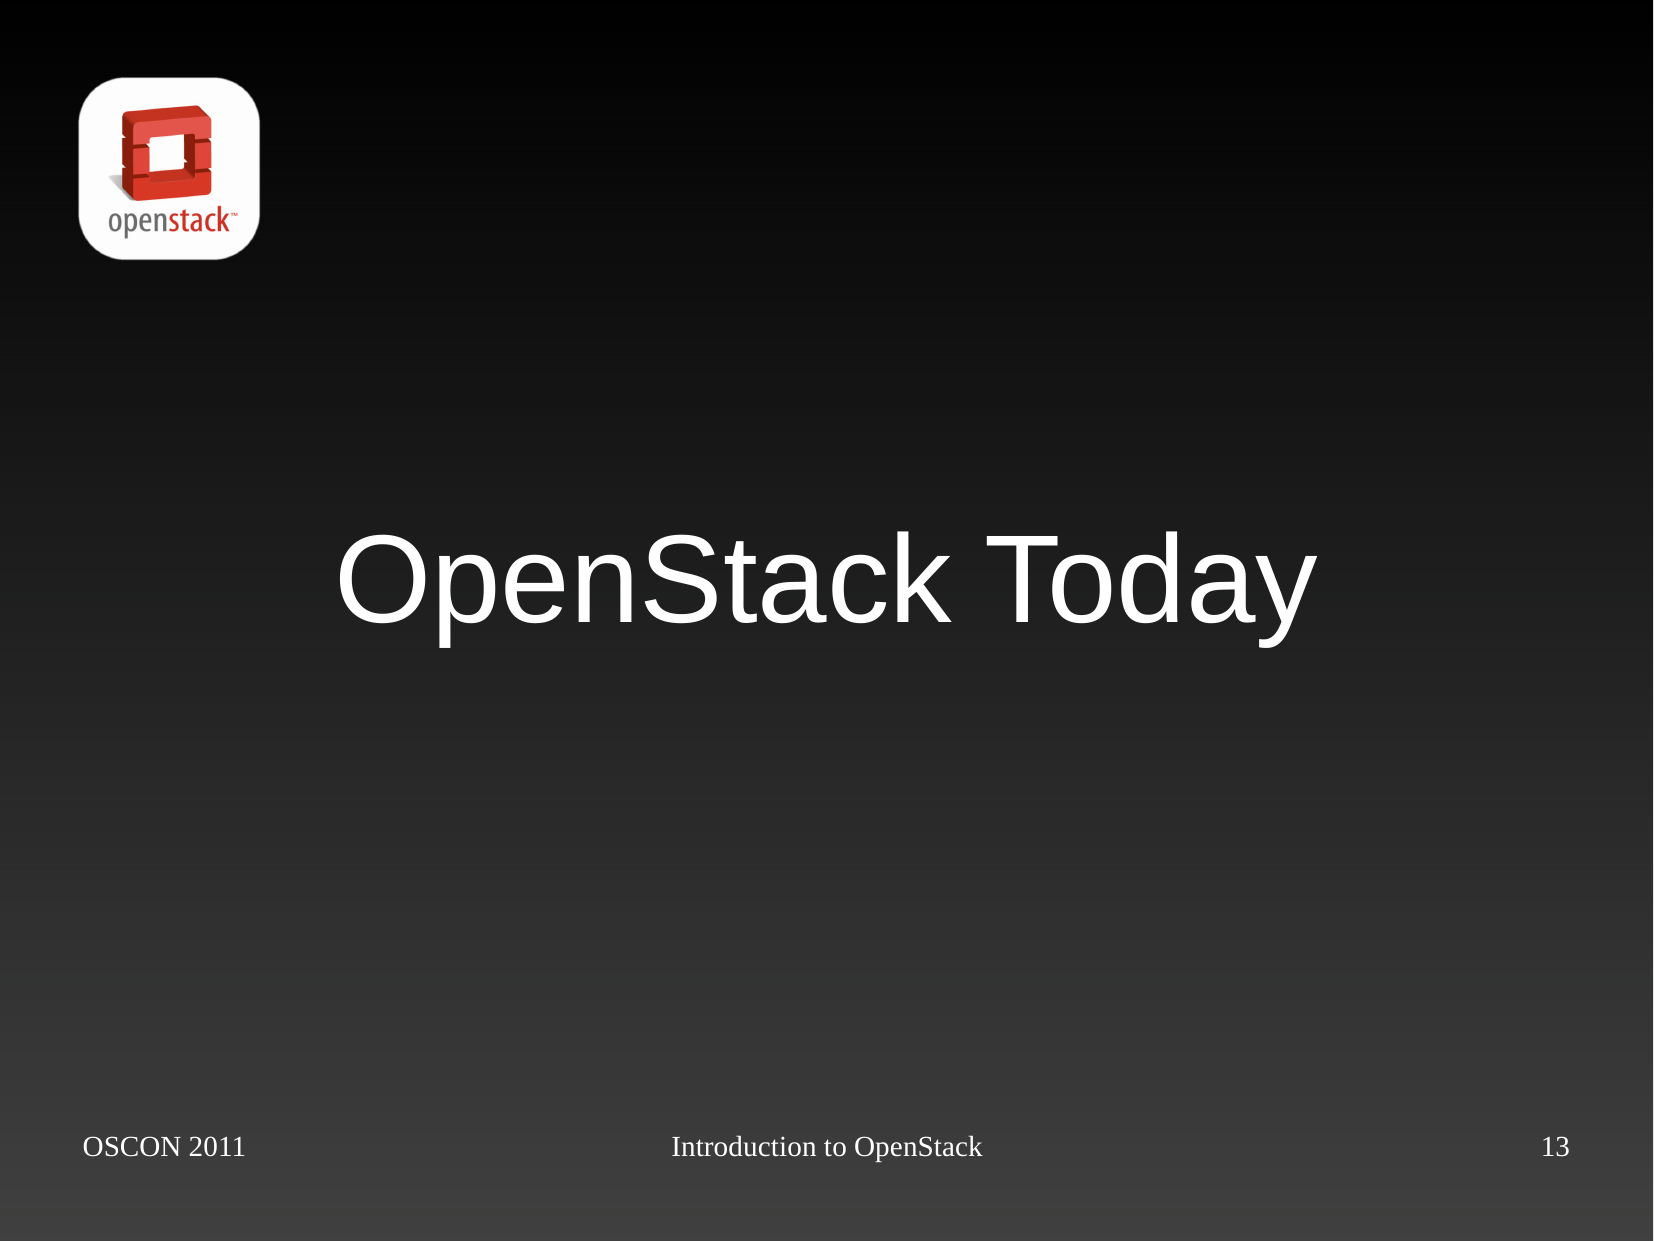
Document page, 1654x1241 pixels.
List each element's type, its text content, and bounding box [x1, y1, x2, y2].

subtitle OpenStack Today [82, 56, 1571, 1102]
picture [0, 0, 1654, 1241]
